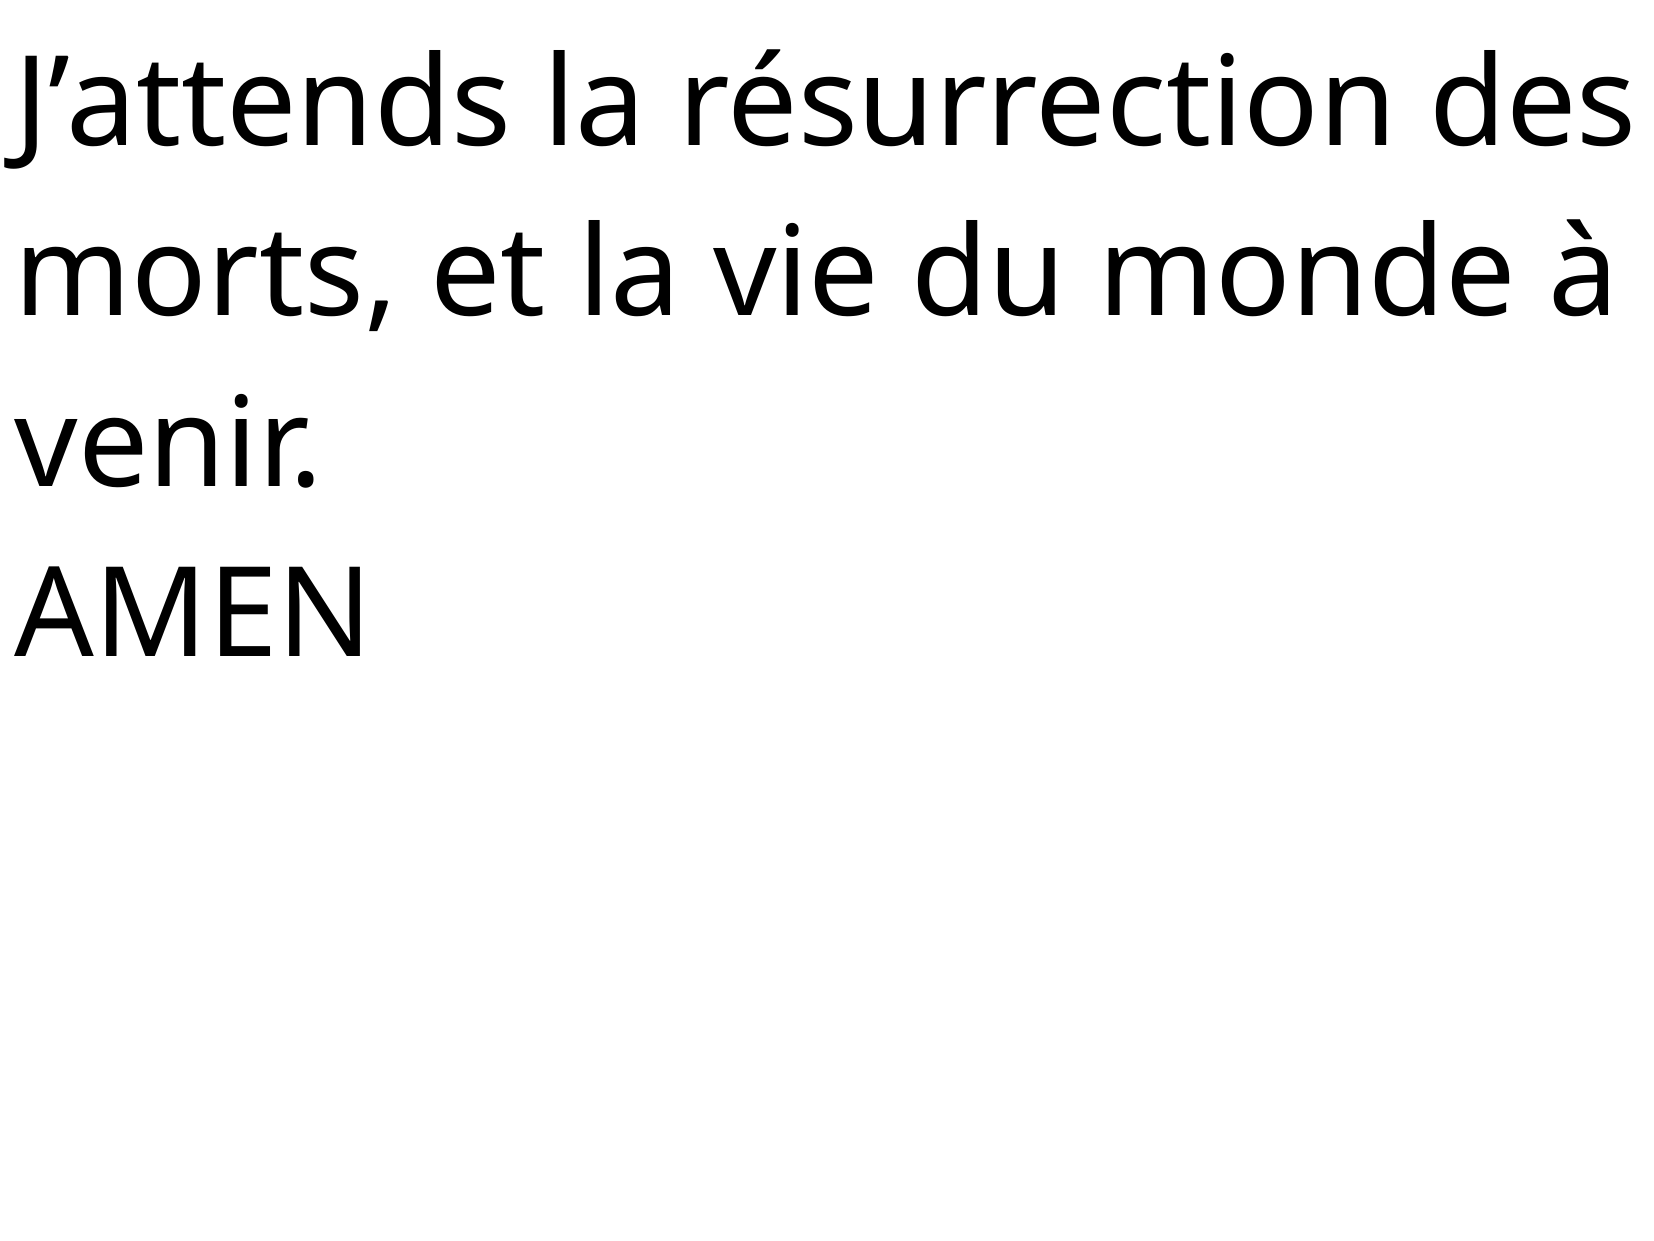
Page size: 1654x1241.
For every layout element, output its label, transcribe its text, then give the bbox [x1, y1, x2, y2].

text_box J’attends la résurrection des morts, et la vie du monde à venir. AMEN [0, 4, 1654, 1099]
